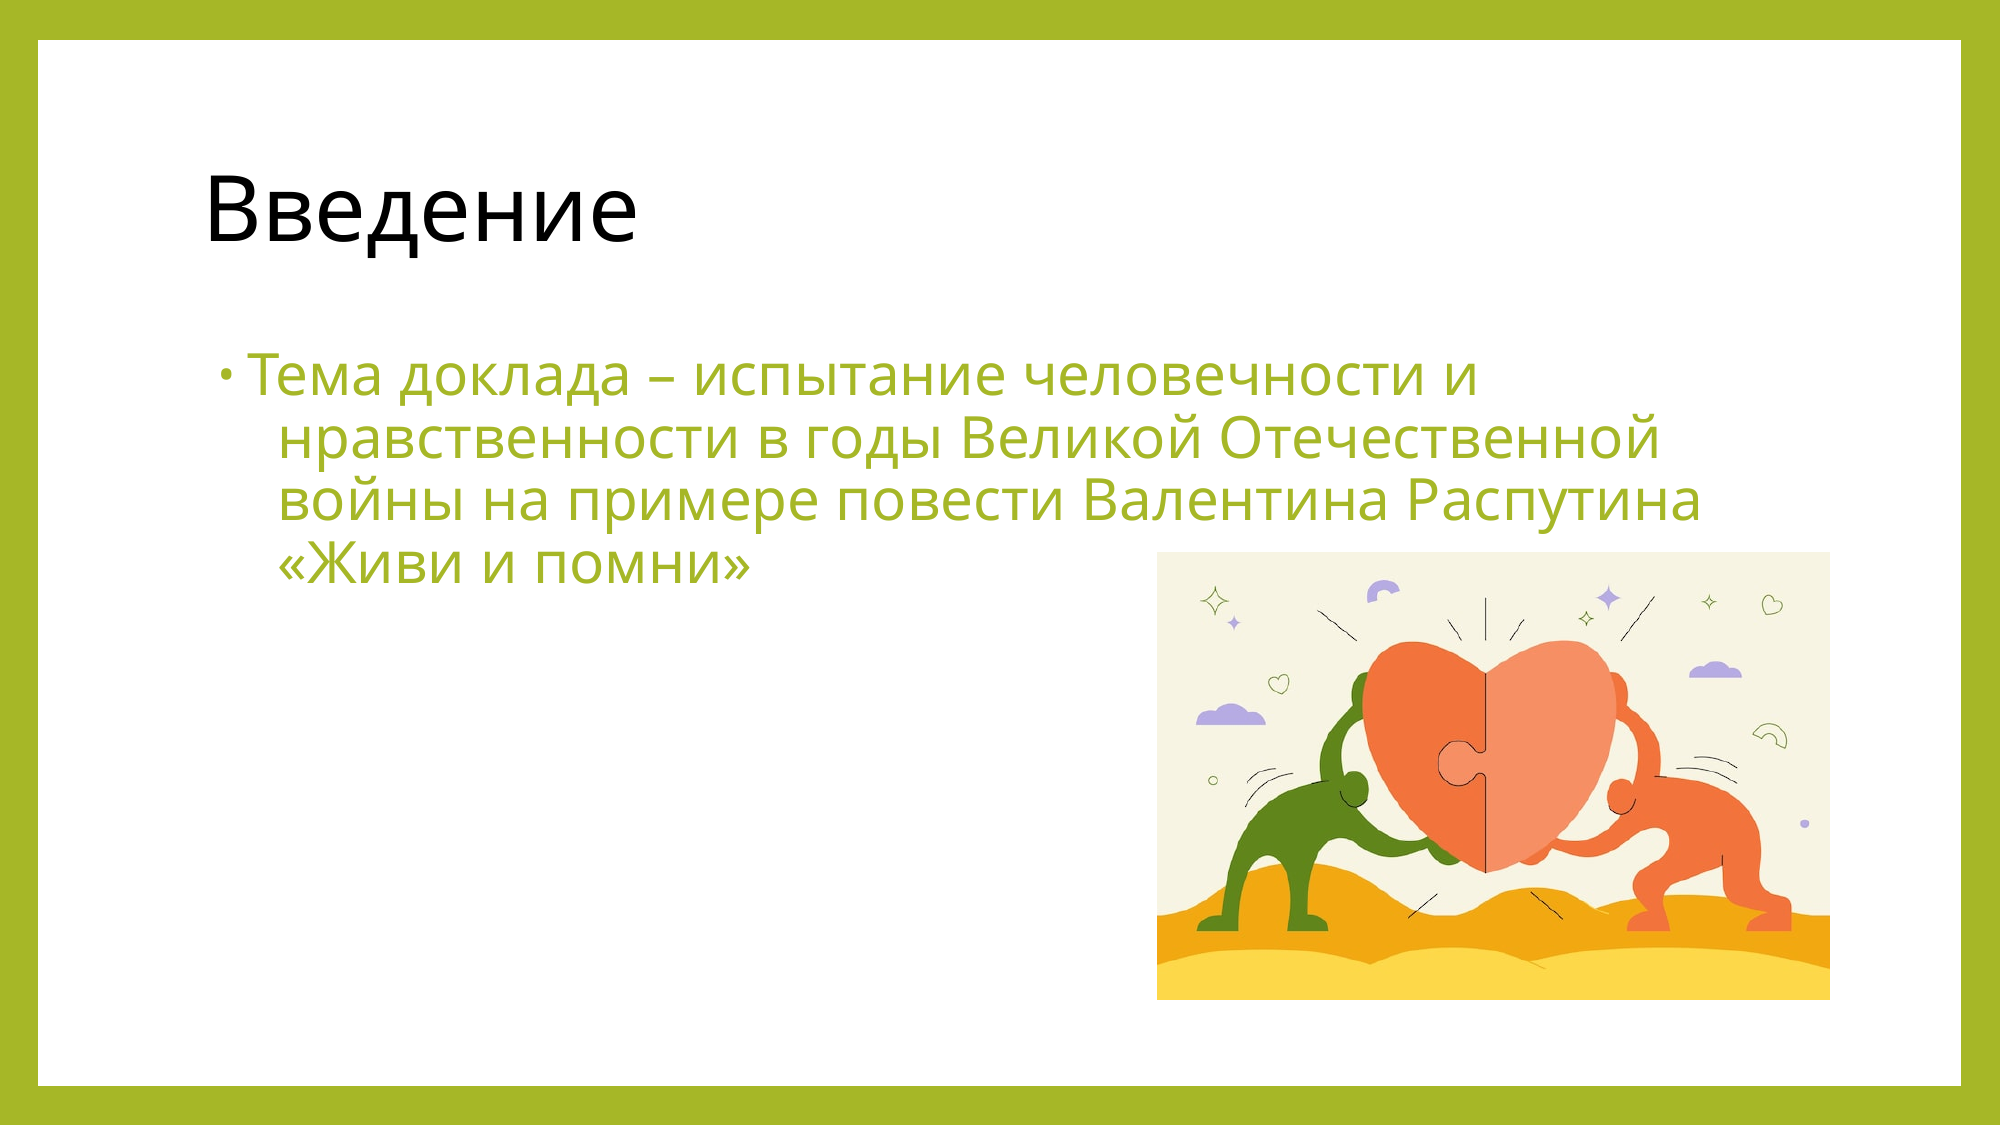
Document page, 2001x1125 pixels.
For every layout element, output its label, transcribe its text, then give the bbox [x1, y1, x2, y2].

title Введение [187, 99, 1808, 323]
picture [1157, 552, 1830, 1000]
list Тема доклада – испытание человечности и нравcтвенности в годы Великой Отечественной войны на примере повести Валентина Распутина «Живи и помни» [187, 337, 1808, 636]
